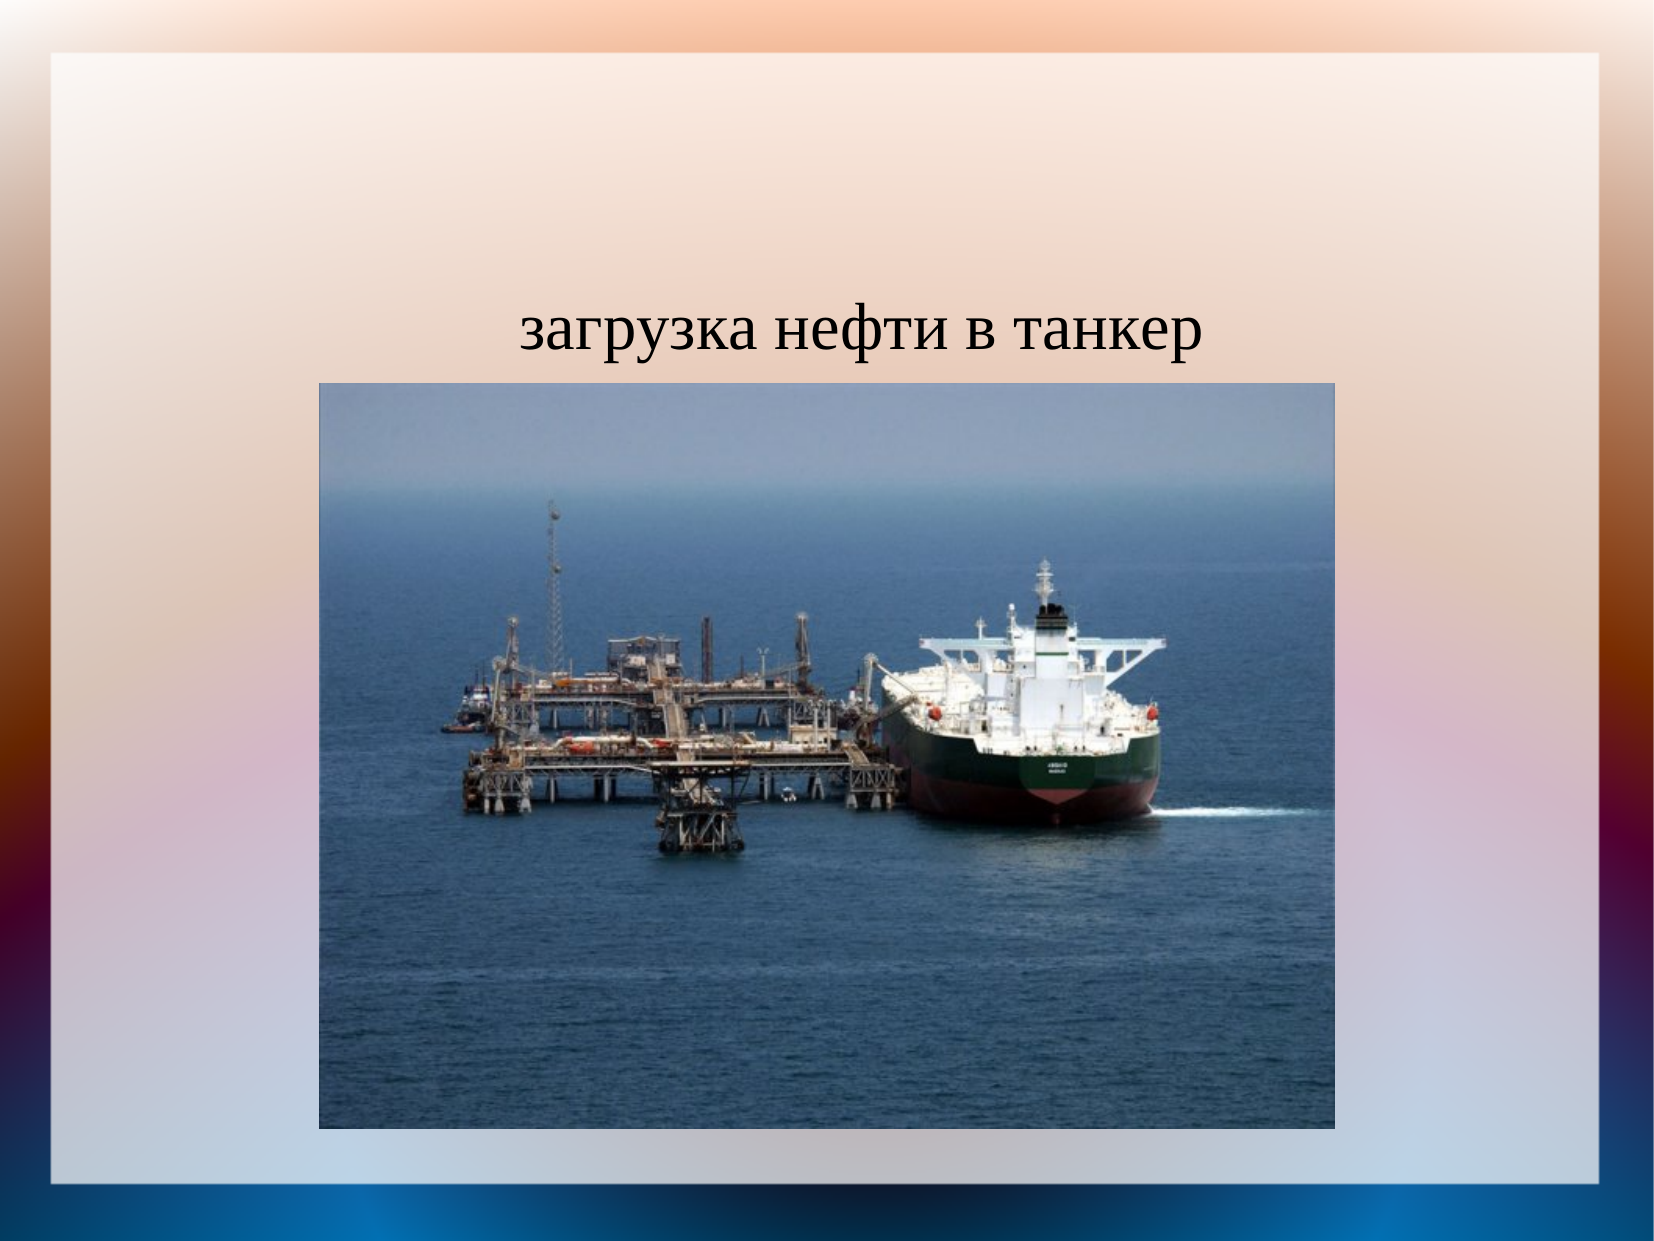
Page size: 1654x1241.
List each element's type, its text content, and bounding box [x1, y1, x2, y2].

picture [0, 0, 1654, 1241]
list загрузка нефти в танкер [82, 290, 1571, 1109]
